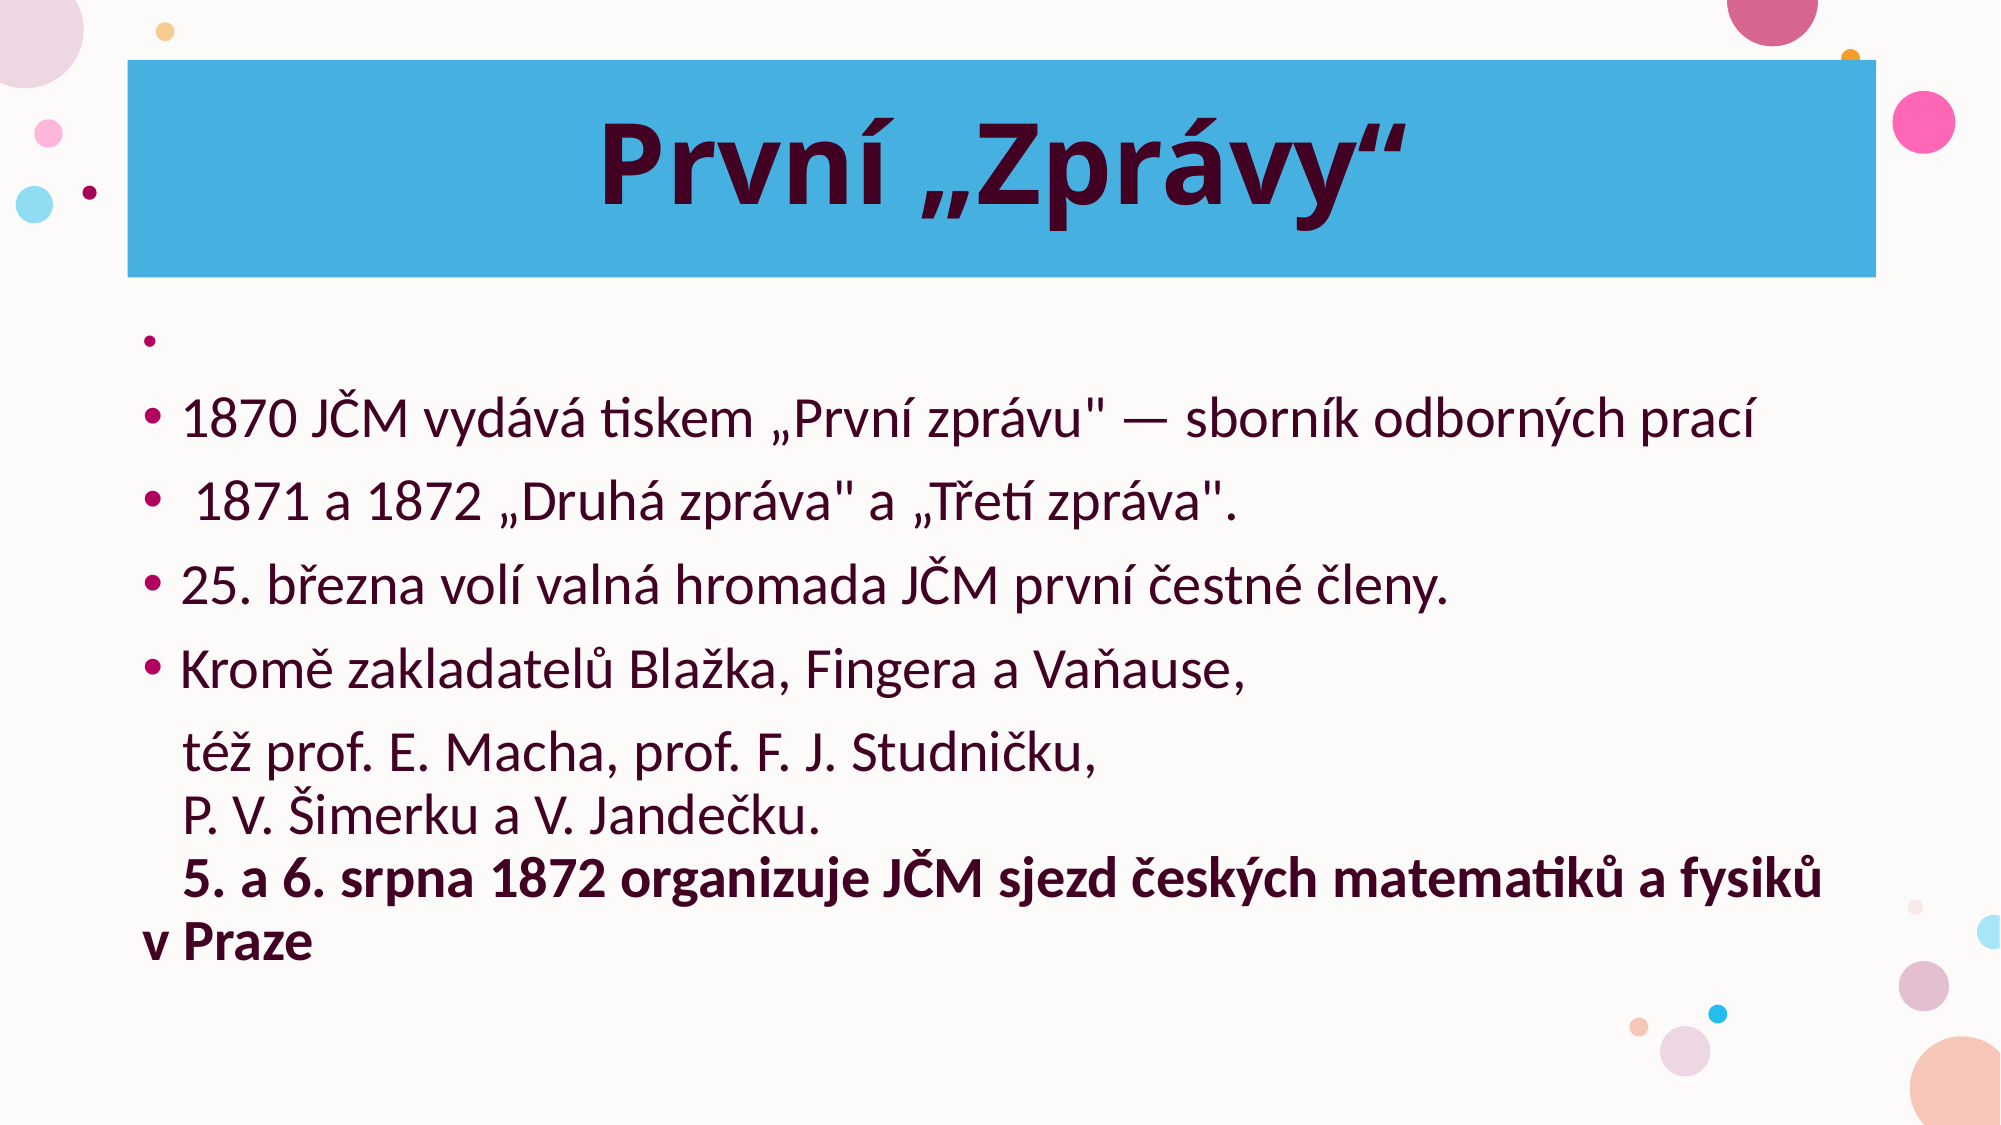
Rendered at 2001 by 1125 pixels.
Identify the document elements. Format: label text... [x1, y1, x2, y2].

title První „Zprávy“ [127, 59, 1877, 278]
list 1870 JČM vydává tiskem „První zprávu" — sborník odborných prací 1871 a 1872 „Druhá zpráva" a „Třetí zpráva". 25. března volí valná hromada JČM první čestné členy. Kromě zakladatelů Blažka, Fingera a Vaňause, též prof. E. Macha, prof. F. J. Studničku, P. V. Šimerku a V. Jandečku. 5. a 6. srpna 1872 organizuje JČM sjezd českých matematiků a fysiků v Praze [127, 308, 1877, 1023]
